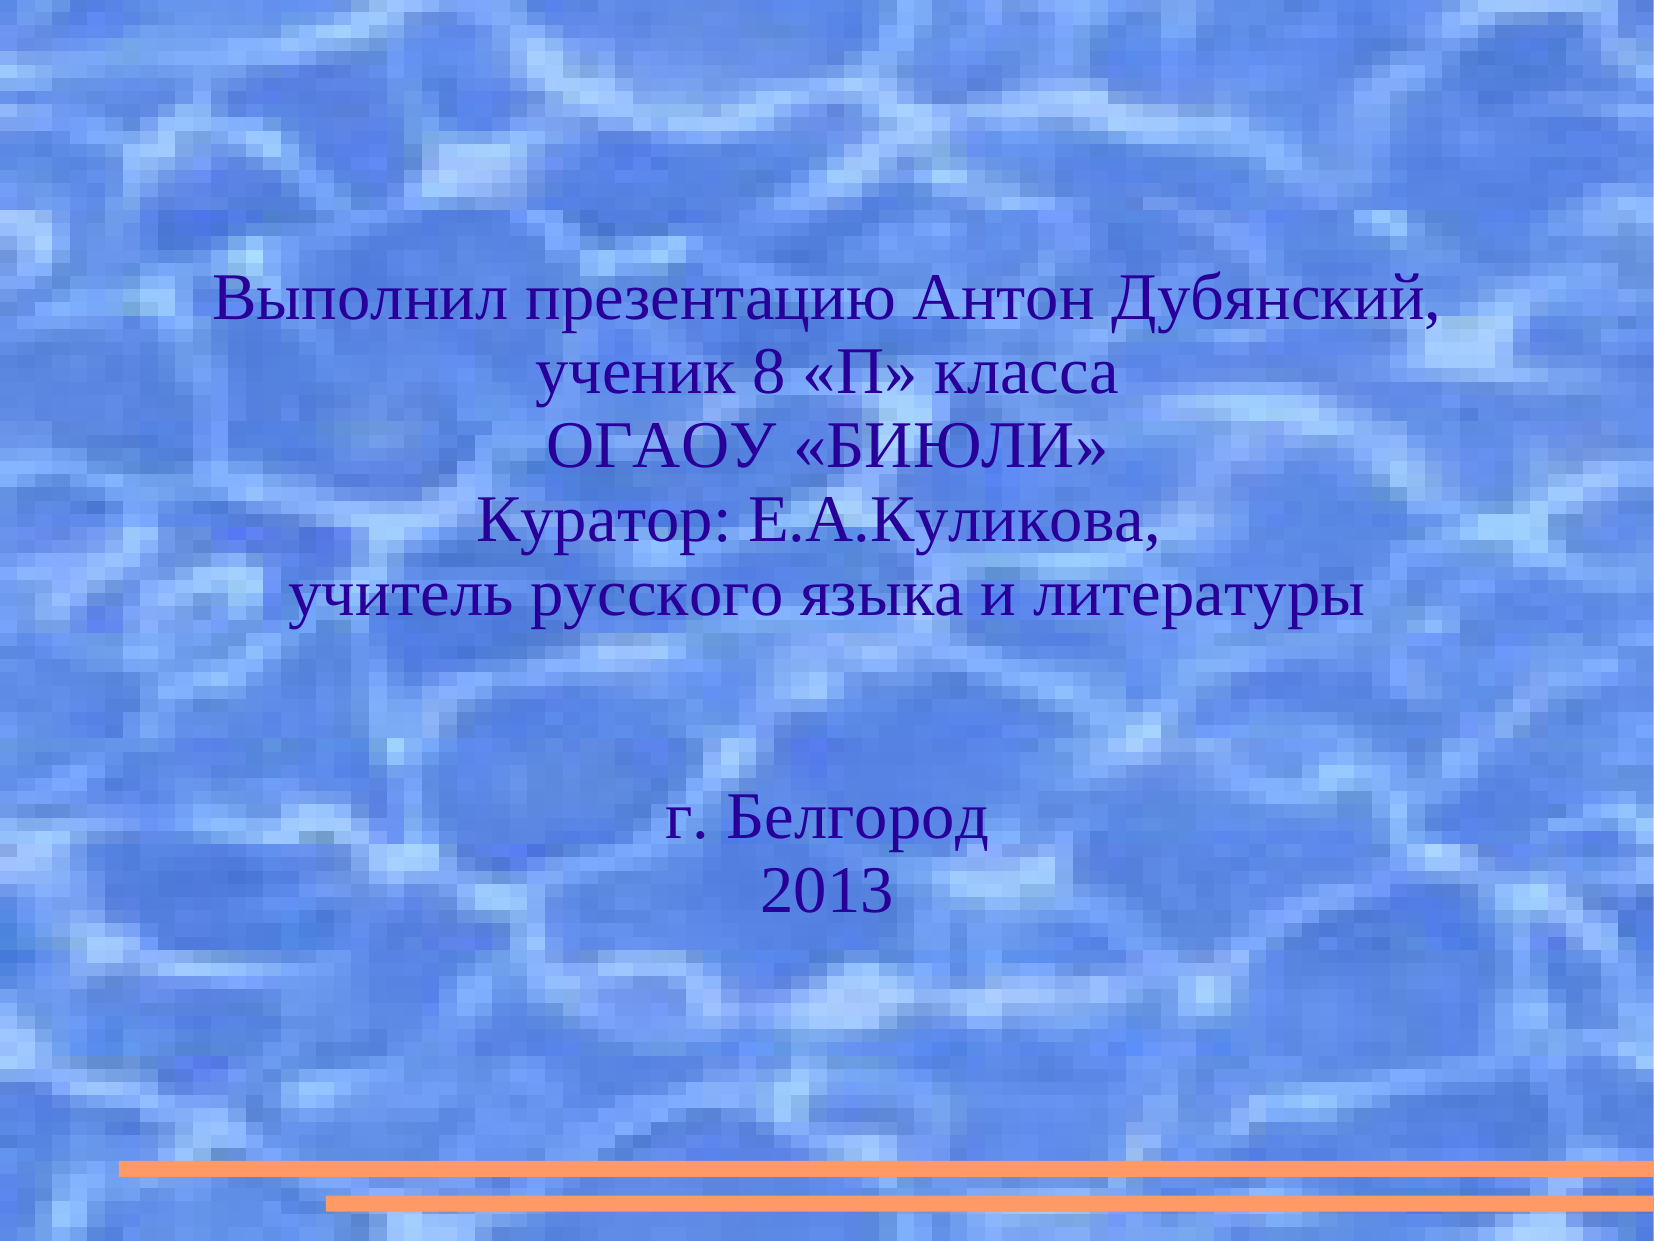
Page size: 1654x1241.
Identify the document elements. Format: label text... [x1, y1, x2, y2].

subtitle Выполнил презентацию Антон Дубянский, ученик 8 «П» класса ОГАОУ «БИЮЛИ» Куратор: Е.А.Куликова, учитель русского языка и литературы г. Белгород 2013 [121, 53, 1534, 1134]
picture [0, 0, 1654, 1241]
